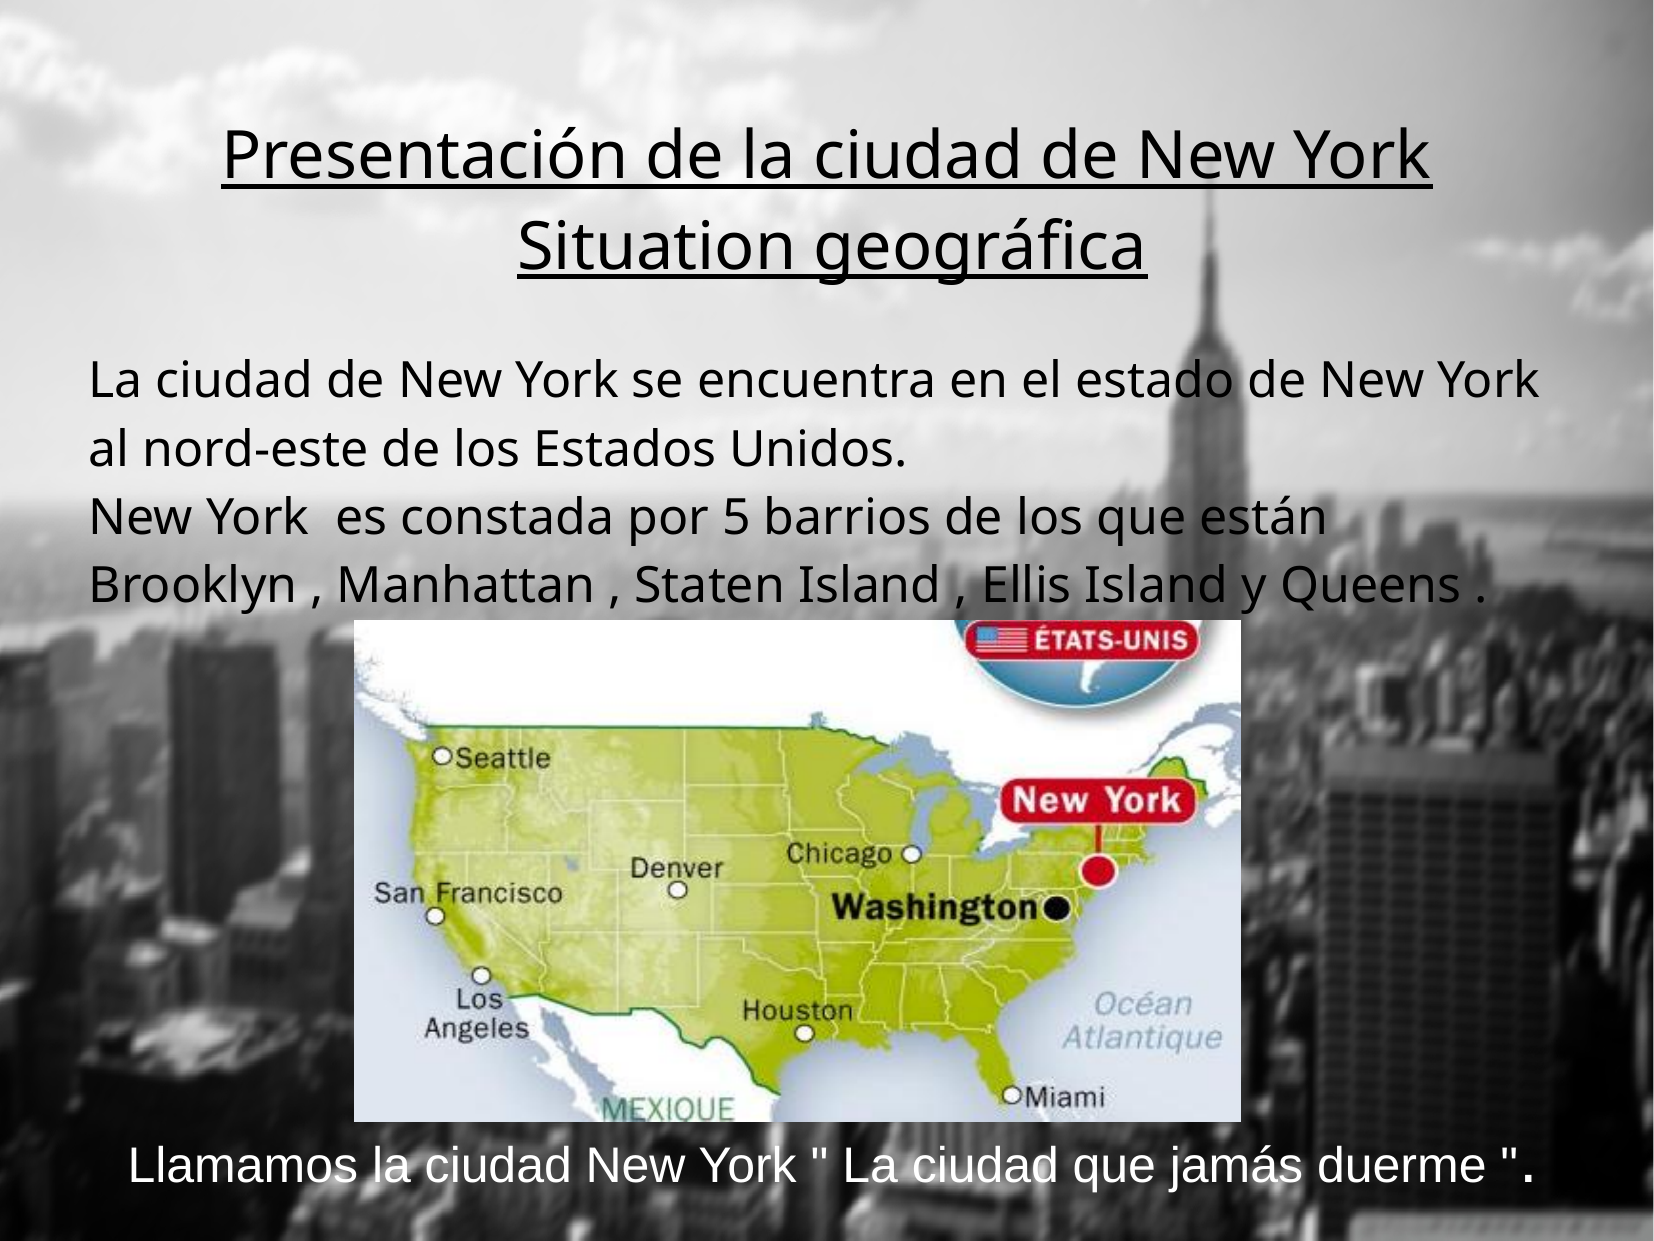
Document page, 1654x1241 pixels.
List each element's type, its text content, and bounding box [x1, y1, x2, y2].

title Presentación de la ciudad de New York [82, 49, 1571, 257]
subtitle Situation geográfica La ciudad de New York se encuentra en el estado de New York al nord-este de los Estados Unidos. New York es constada por 5 barrios de los que están Brooklyn , Manhattan , Staten Island , Ellis Island y Queens . Llamamos la ciudad New York " La ciudad que jamás duerme ". [88, 211, 1577, 1184]
picture [0, 0, 1654, 1241]
